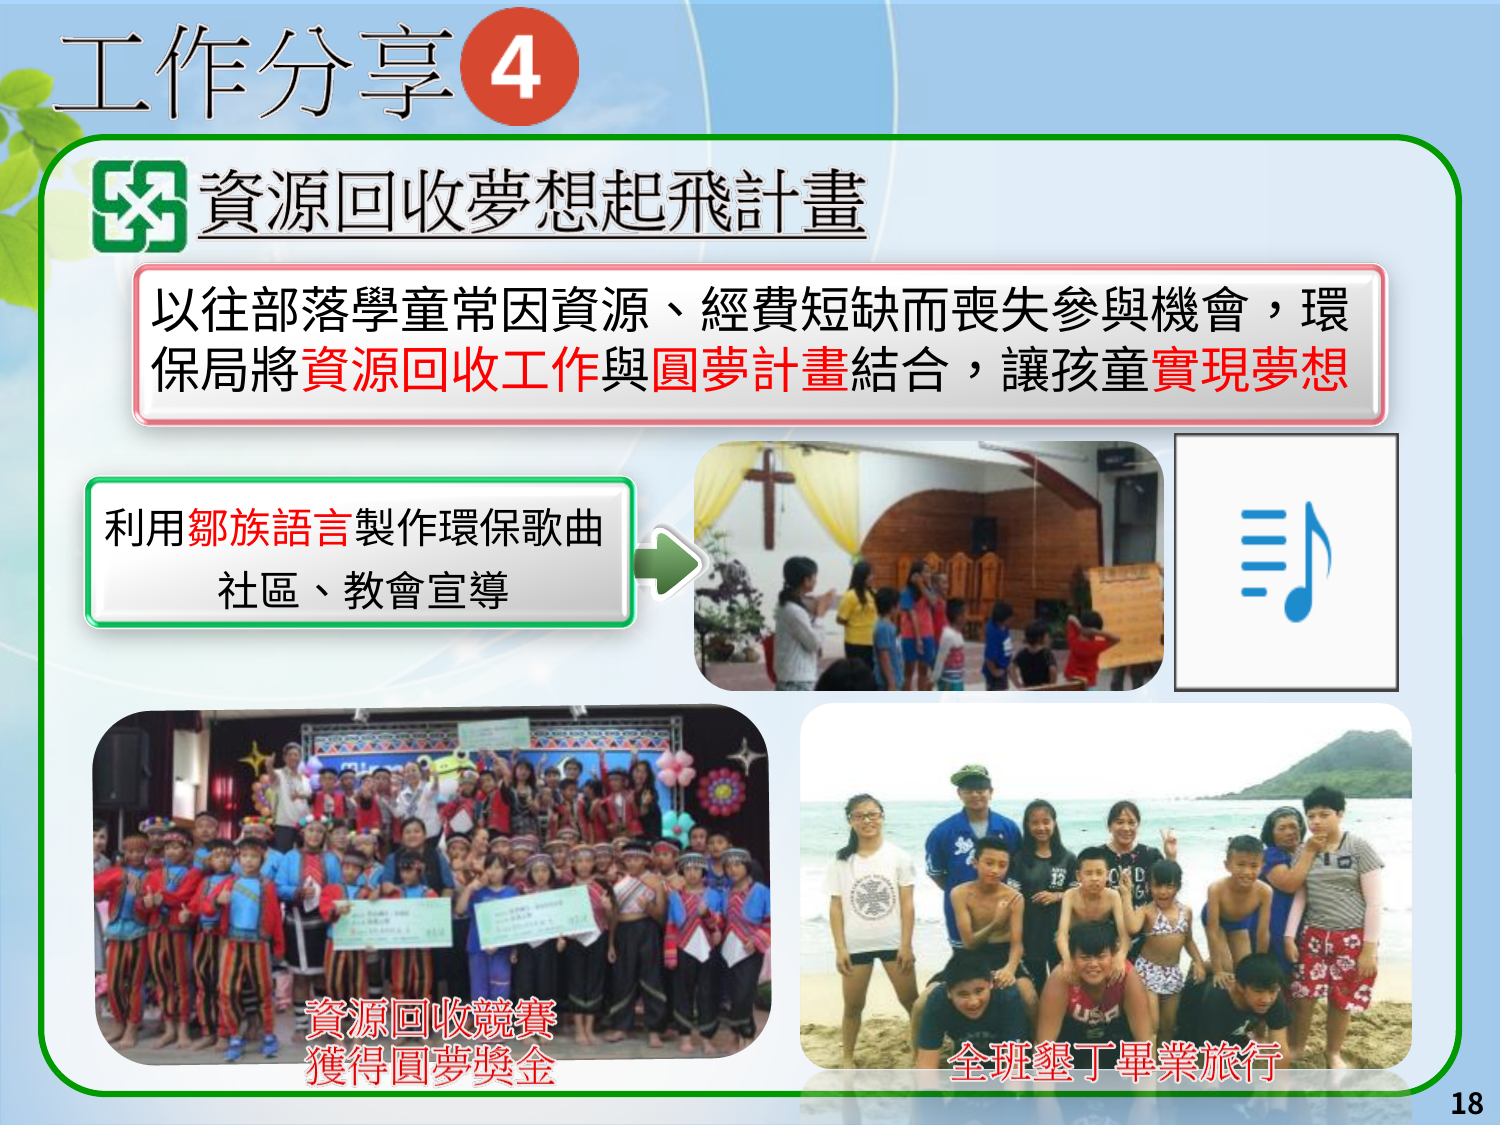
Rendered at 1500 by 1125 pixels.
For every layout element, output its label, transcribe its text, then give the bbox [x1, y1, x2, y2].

picture [92, 703, 772, 1096]
text_box 利用鄒族語言製作環保歌曲 社區、教會宣導 [104, 489, 625, 615]
text_box 以往部落學童常因資源、經費短缺而喪失參與機會，環保局將資源回收工作與圓夢計畫結合，讓孩童實現夢想 [135, 271, 1412, 407]
picture [797, 703, 1415, 1125]
picture [46, 156, 1460, 691]
picture [36, 0, 579, 135]
text_box [1173, 432, 1400, 693]
